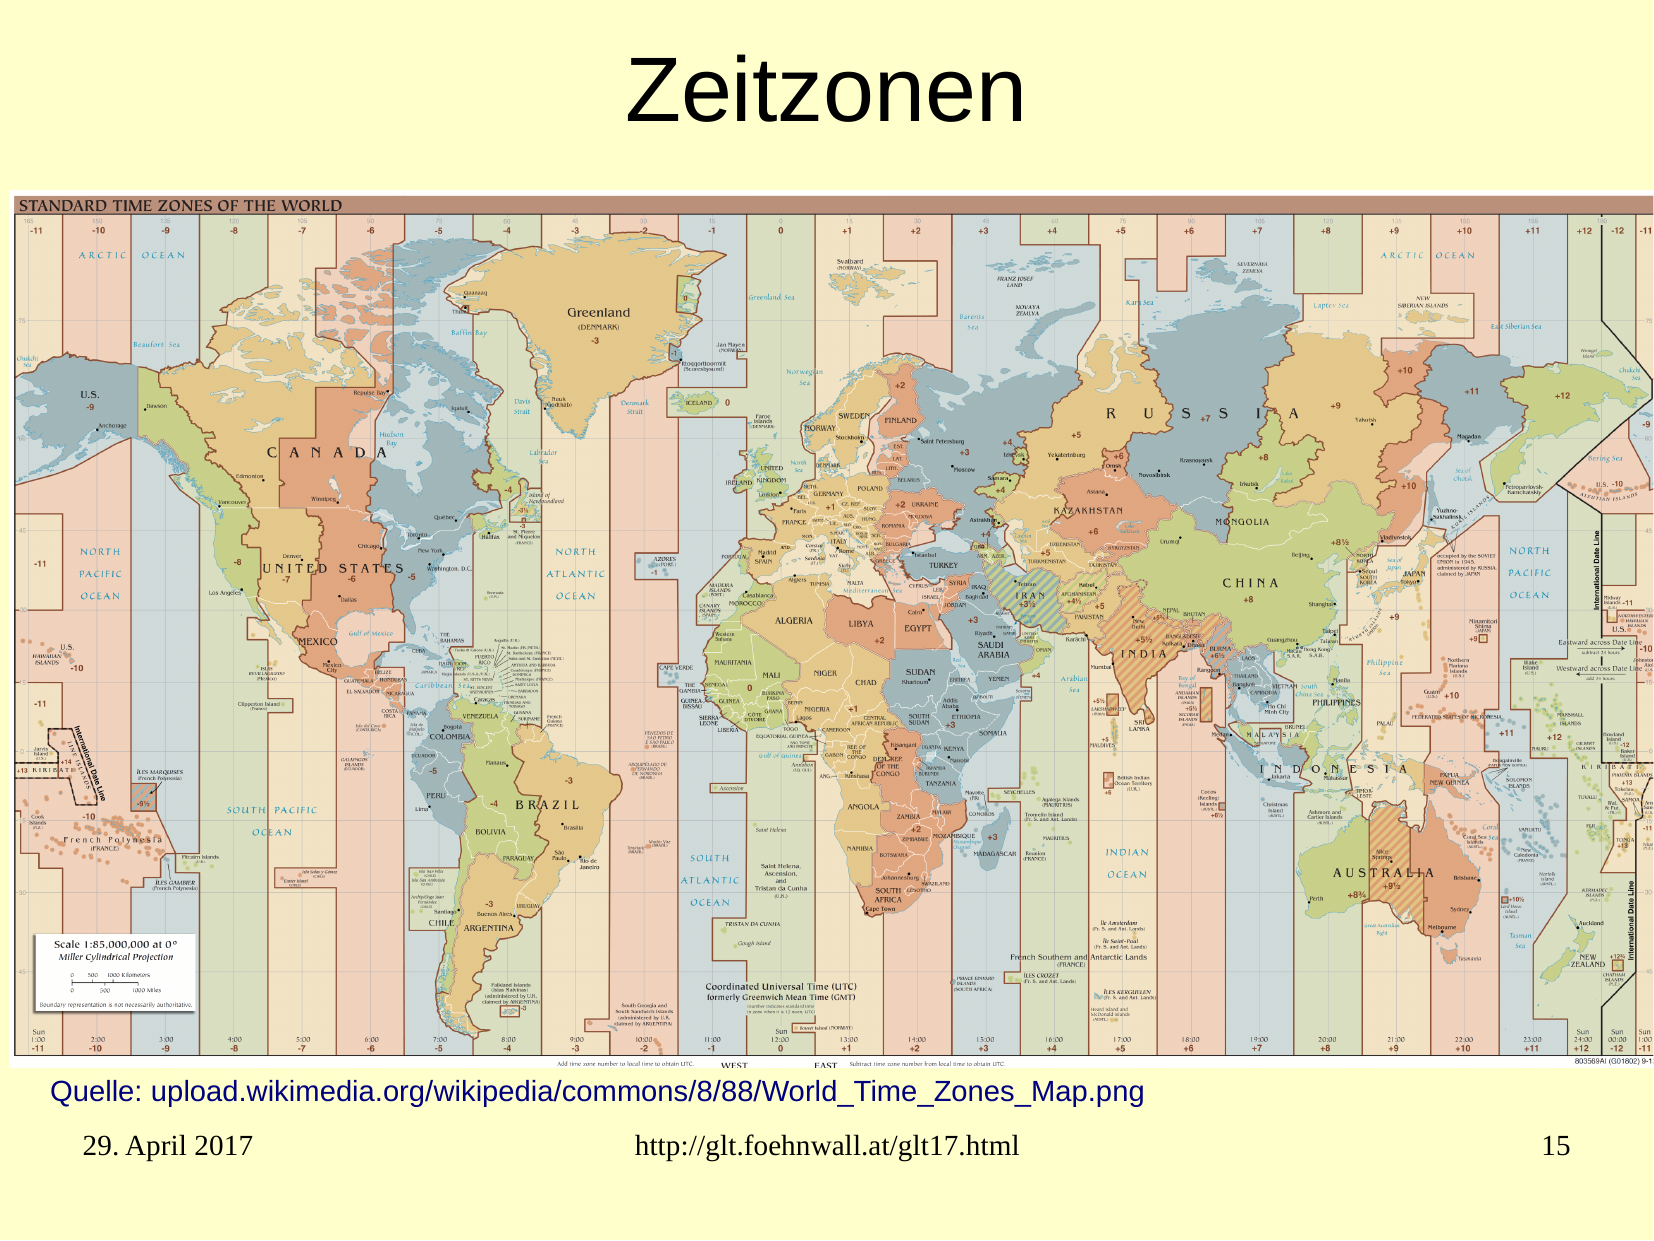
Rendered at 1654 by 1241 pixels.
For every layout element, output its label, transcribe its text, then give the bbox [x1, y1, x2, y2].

title Zeitzonen [82, 38, 1571, 141]
picture [9, 190, 1654, 1068]
text_box Quelle: upload.wikimedia.org/wikipedia/commons/8/88/World_Time_Zones_Map.png [35, 1067, 1406, 1115]
